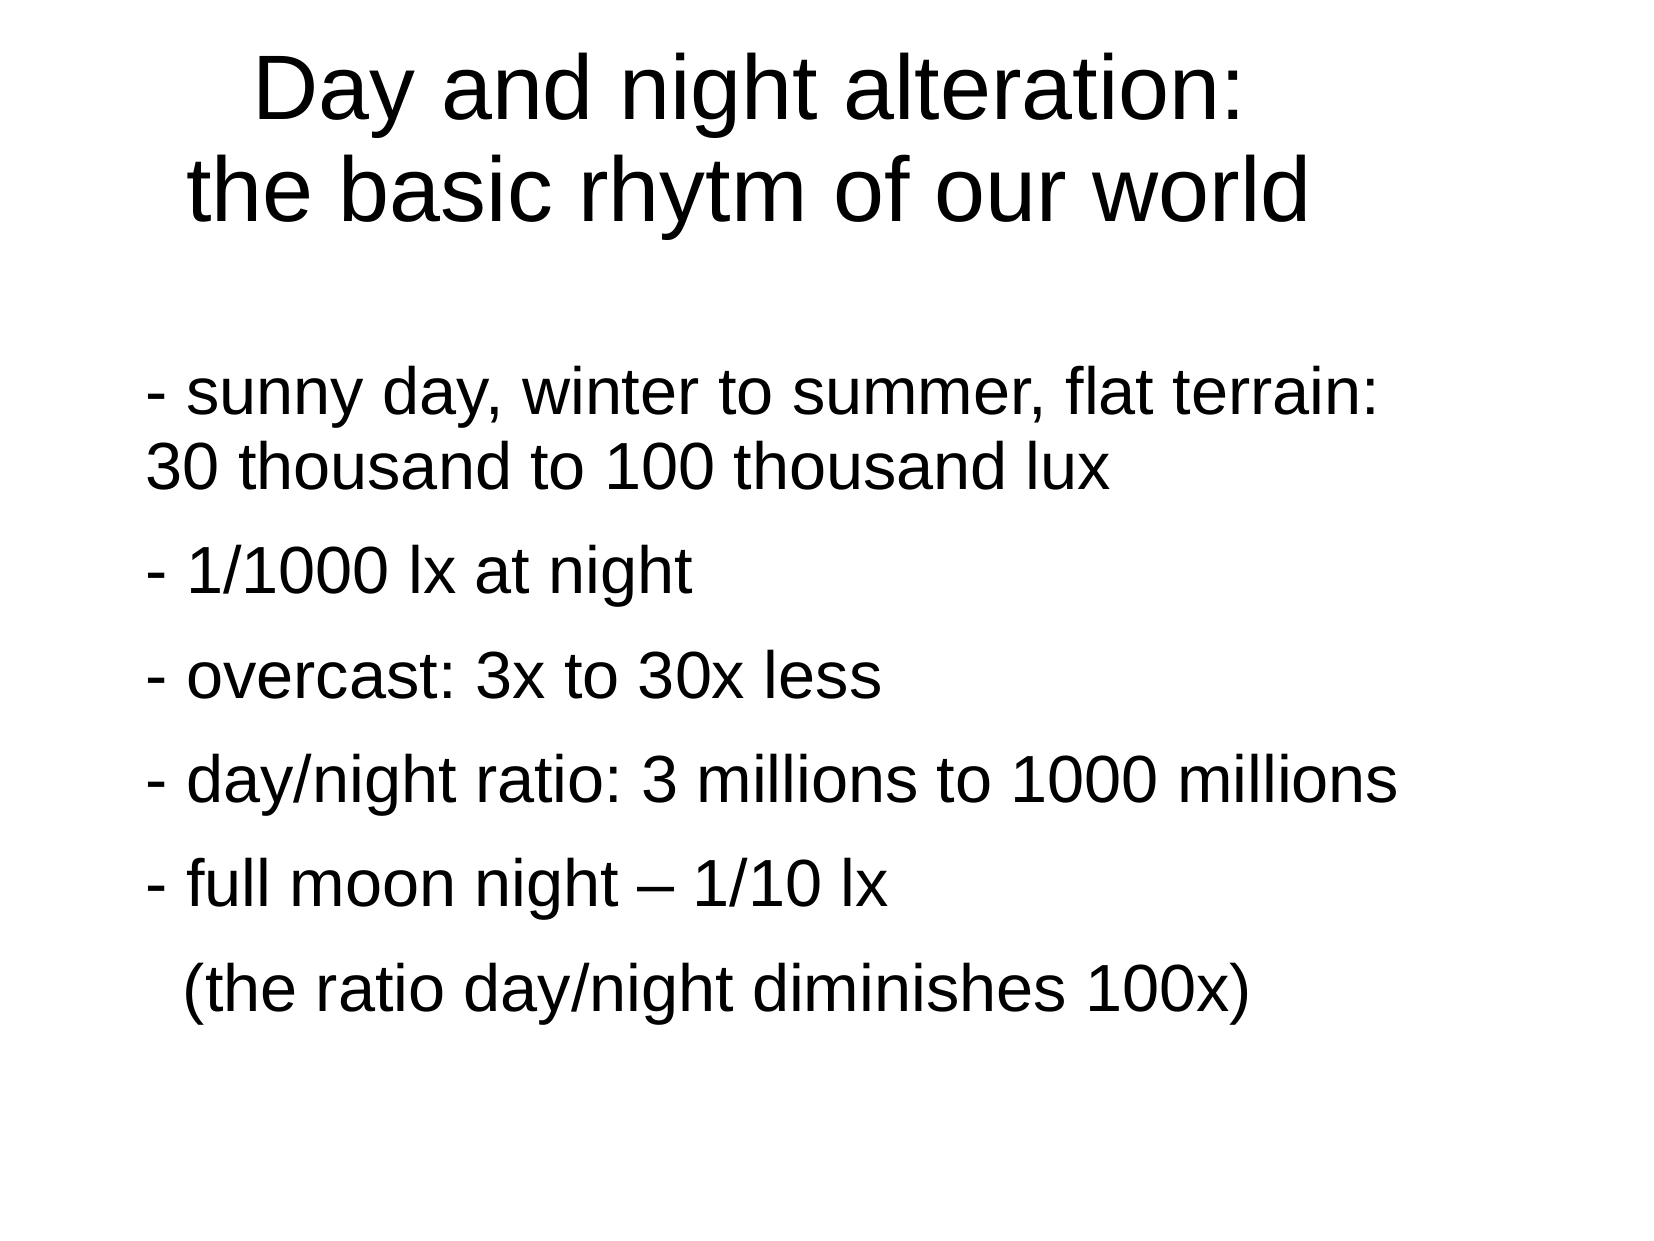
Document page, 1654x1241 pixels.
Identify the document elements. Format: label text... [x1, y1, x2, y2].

list - sunny day, winter to summer, flat terrain: 30 thousand to 100 thousand lux - 1/1000 lx at night - overcast: 3x to 30x less - day/night ratio: 3 millions to 1000 millions - full moon night – 1/10 lx (the ratio day/night diminishes 100x) [75, 354, 1425, 1097]
title Day and night alteration: the basic rhytm of our world [75, 21, 1425, 257]
